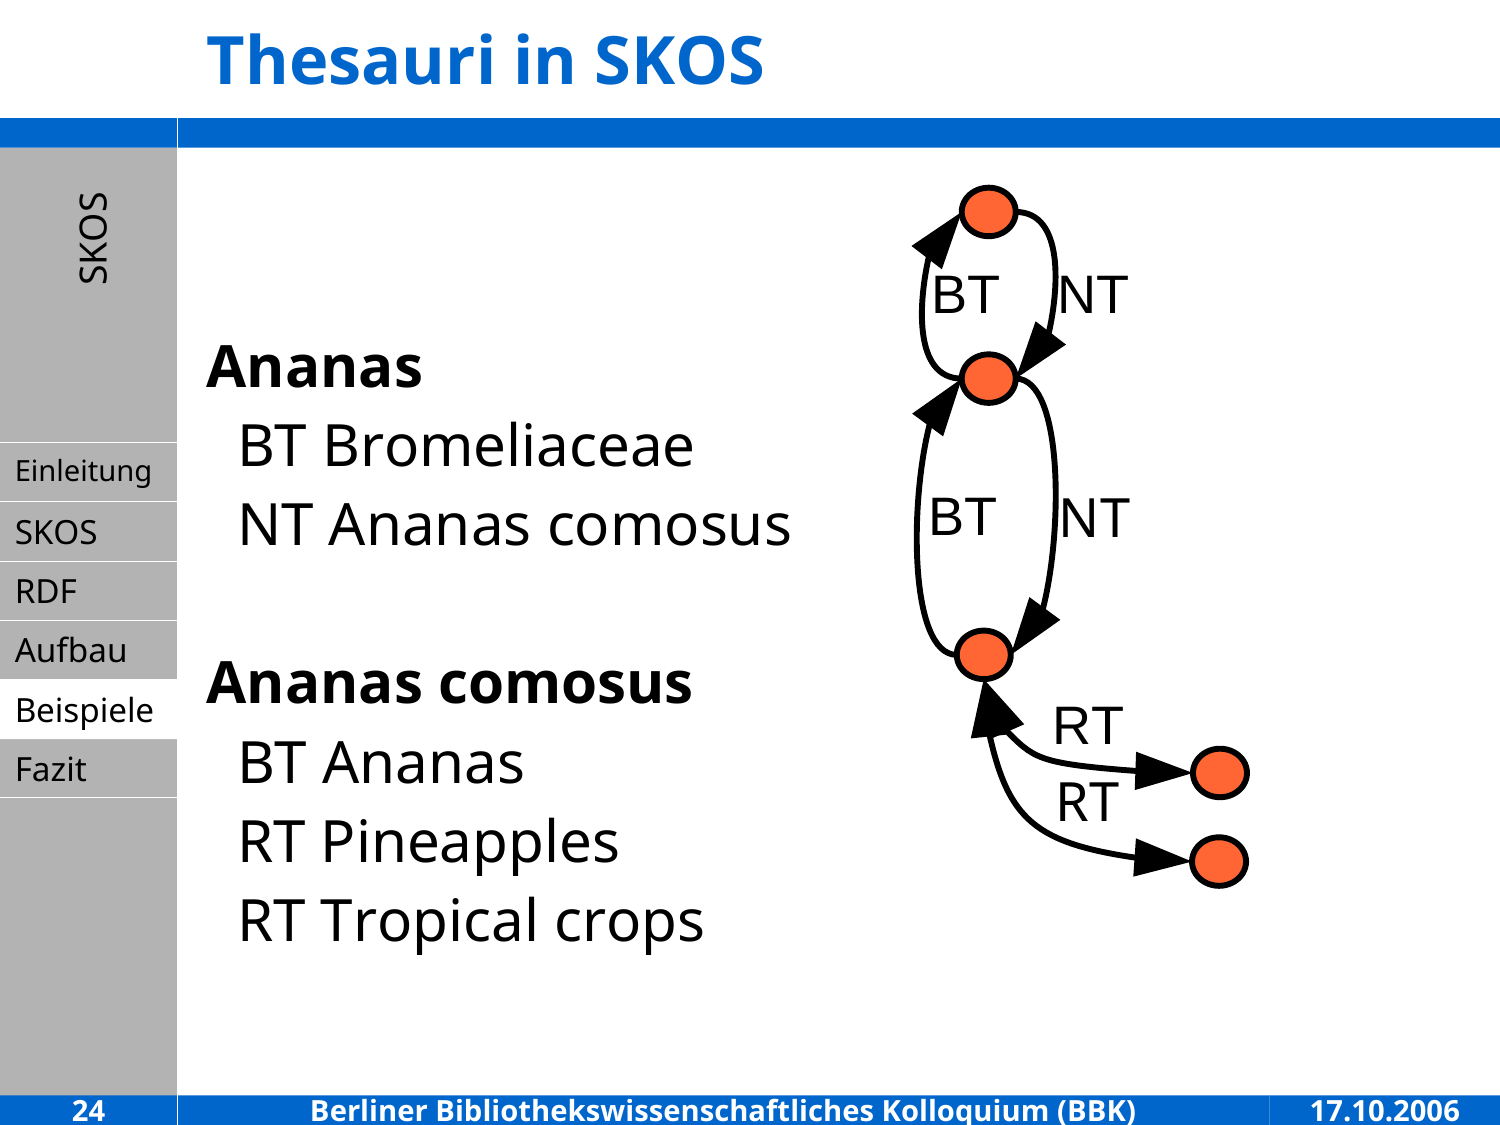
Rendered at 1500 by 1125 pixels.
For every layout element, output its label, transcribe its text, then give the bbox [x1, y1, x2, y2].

text_box [1193, 748, 1248, 798]
list Ananas BT Bromeliaceae NT Ananas comosus Ananas comosus BT Ananas RT Pineapples RT Tropical crops [206, 324, 886, 916]
text_box [1192, 837, 1247, 886]
text_box Beispiele [0, 679, 178, 739]
text_box [956, 630, 1011, 680]
text_box [961, 187, 1016, 237]
text_box [961, 354, 1016, 403]
title Thesauri in SKOS [206, 0, 1477, 119]
